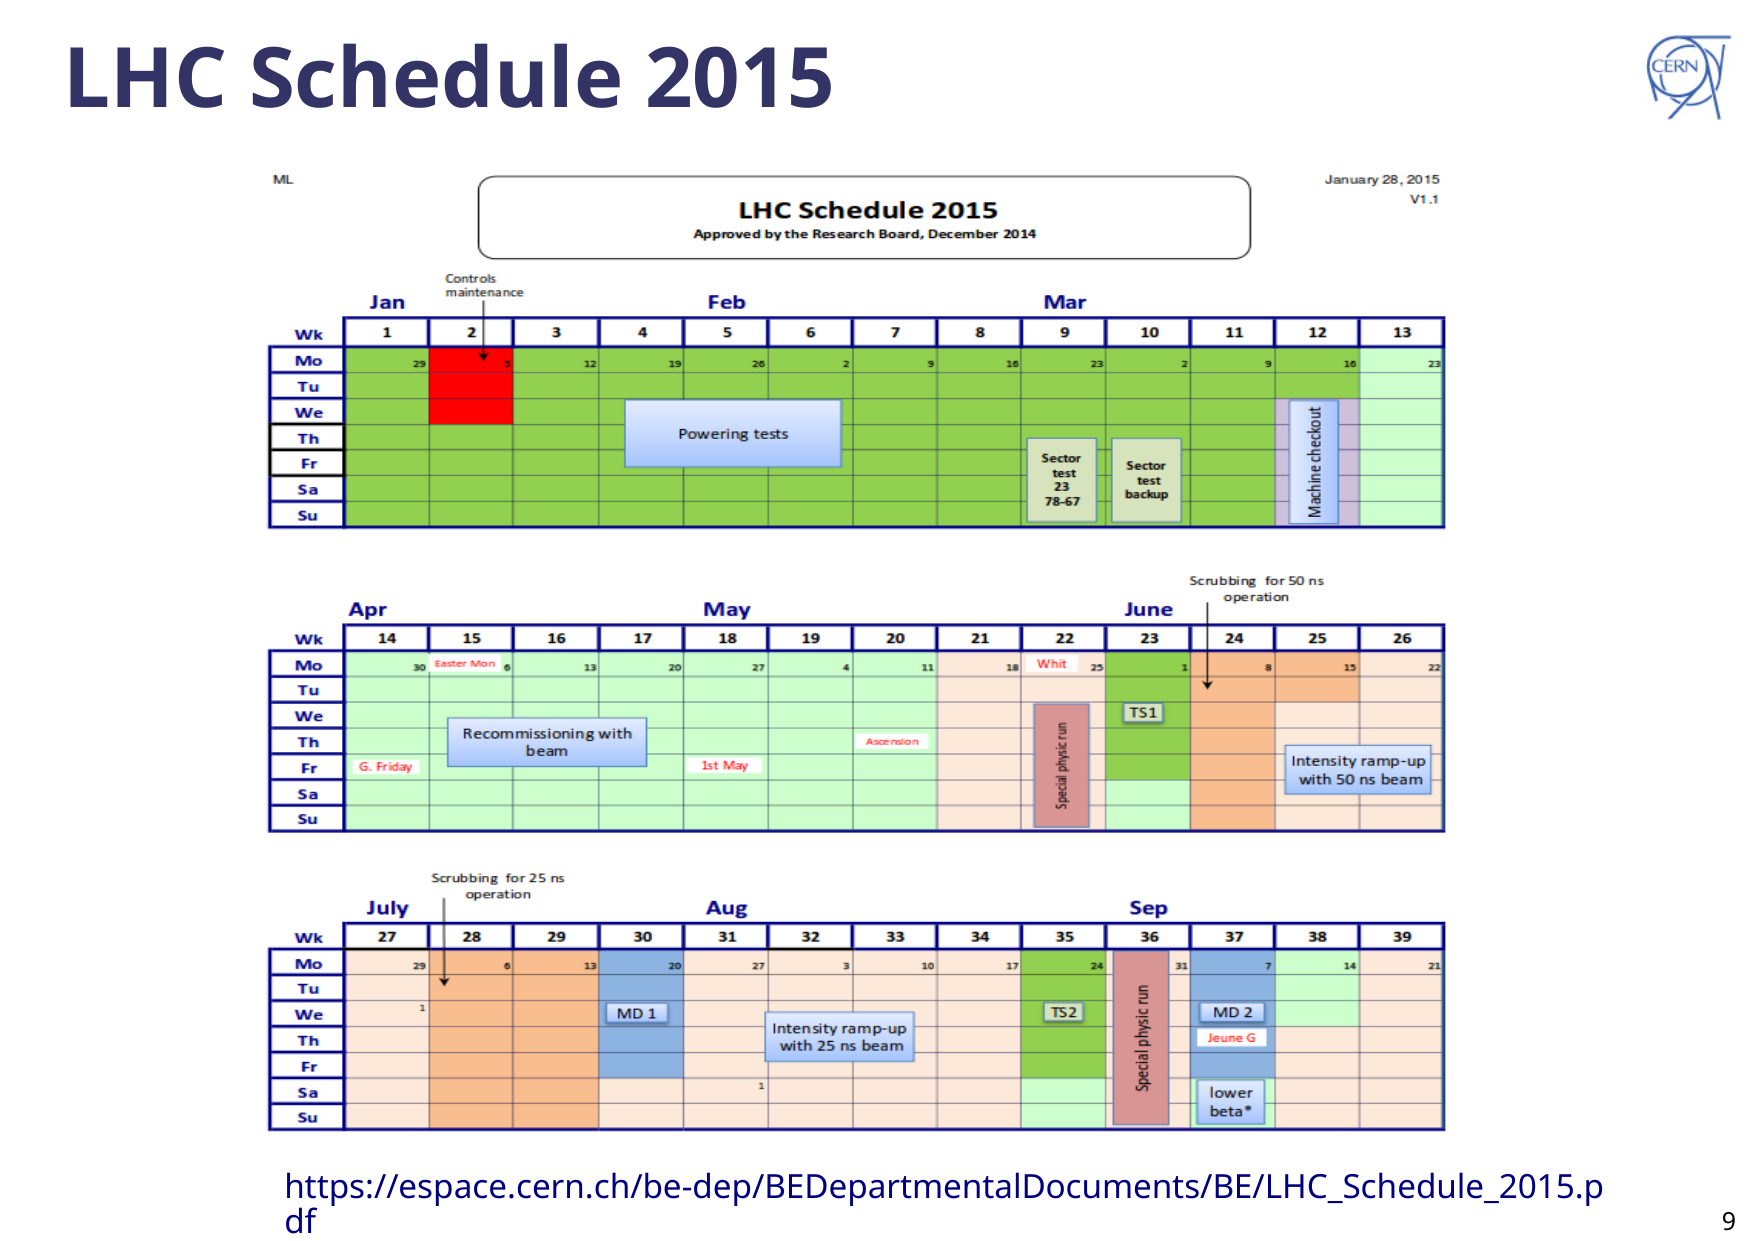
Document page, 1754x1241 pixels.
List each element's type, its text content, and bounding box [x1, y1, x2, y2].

picture [1646, 34, 1732, 120]
text_box https://espace.cern.ch/be-dep/BEDepartmentalDocuments/BE/LHC_Schedule_2015.pdf [269, 1155, 1628, 1241]
title LHC Schedule 2015 [63, 0, 1621, 166]
picture [170, 164, 1612, 1140]
